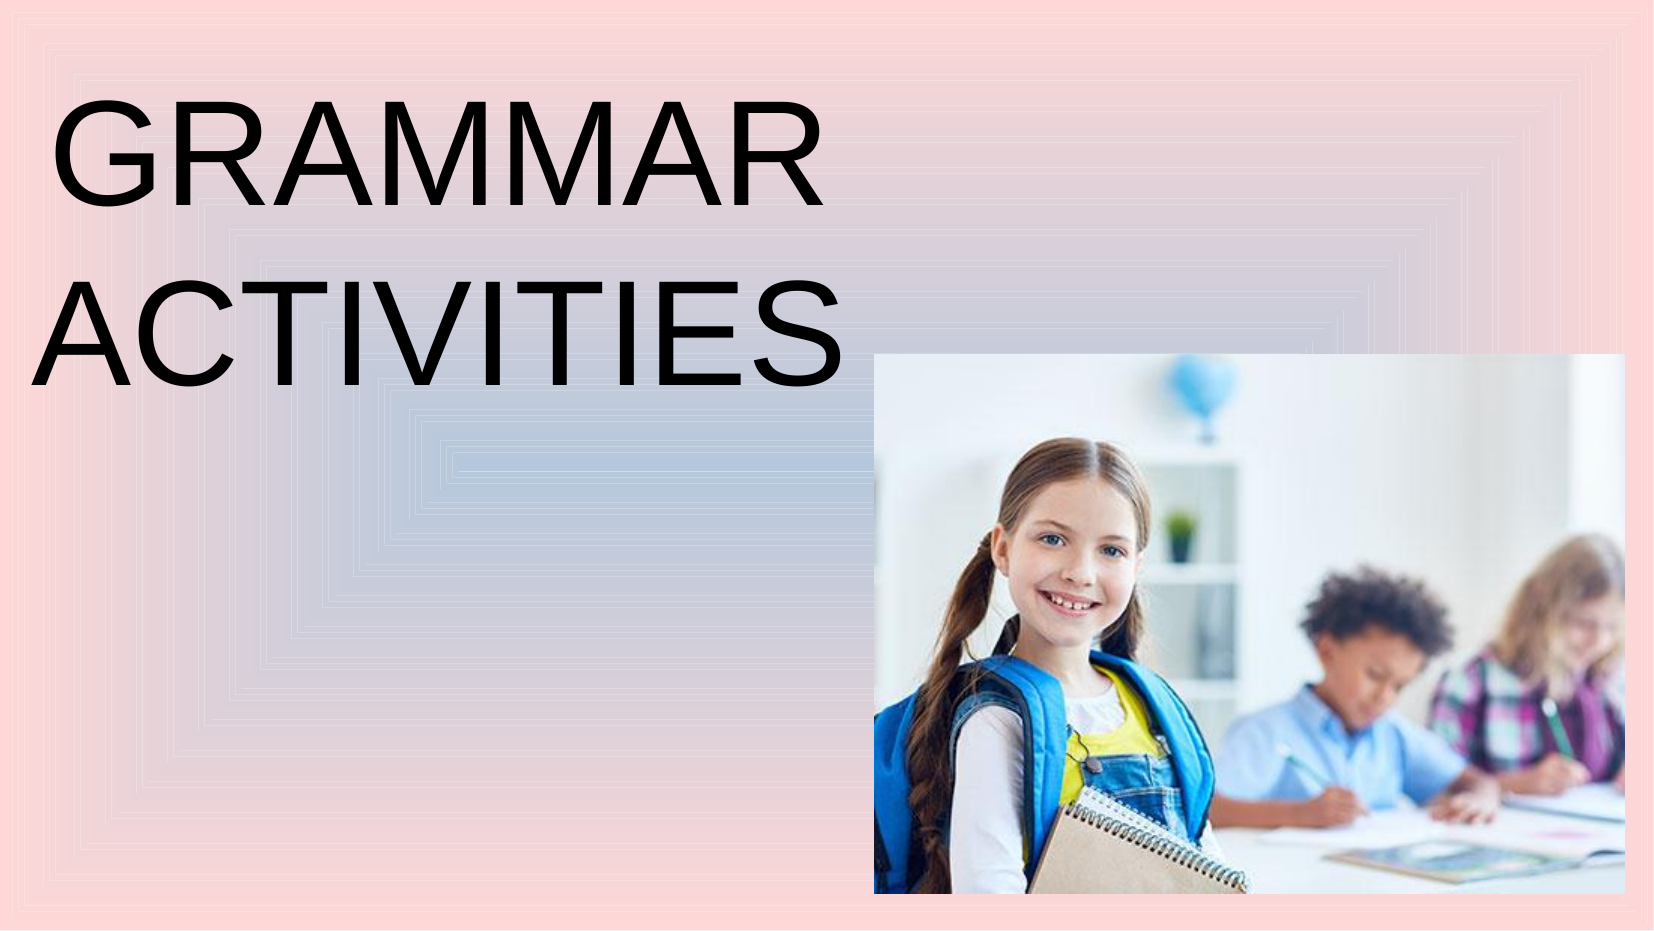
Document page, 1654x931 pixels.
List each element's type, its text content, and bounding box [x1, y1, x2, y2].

picture [874, 354, 1625, 894]
title GRAMMAR ACTIVITIES [23, 29, 857, 442]
